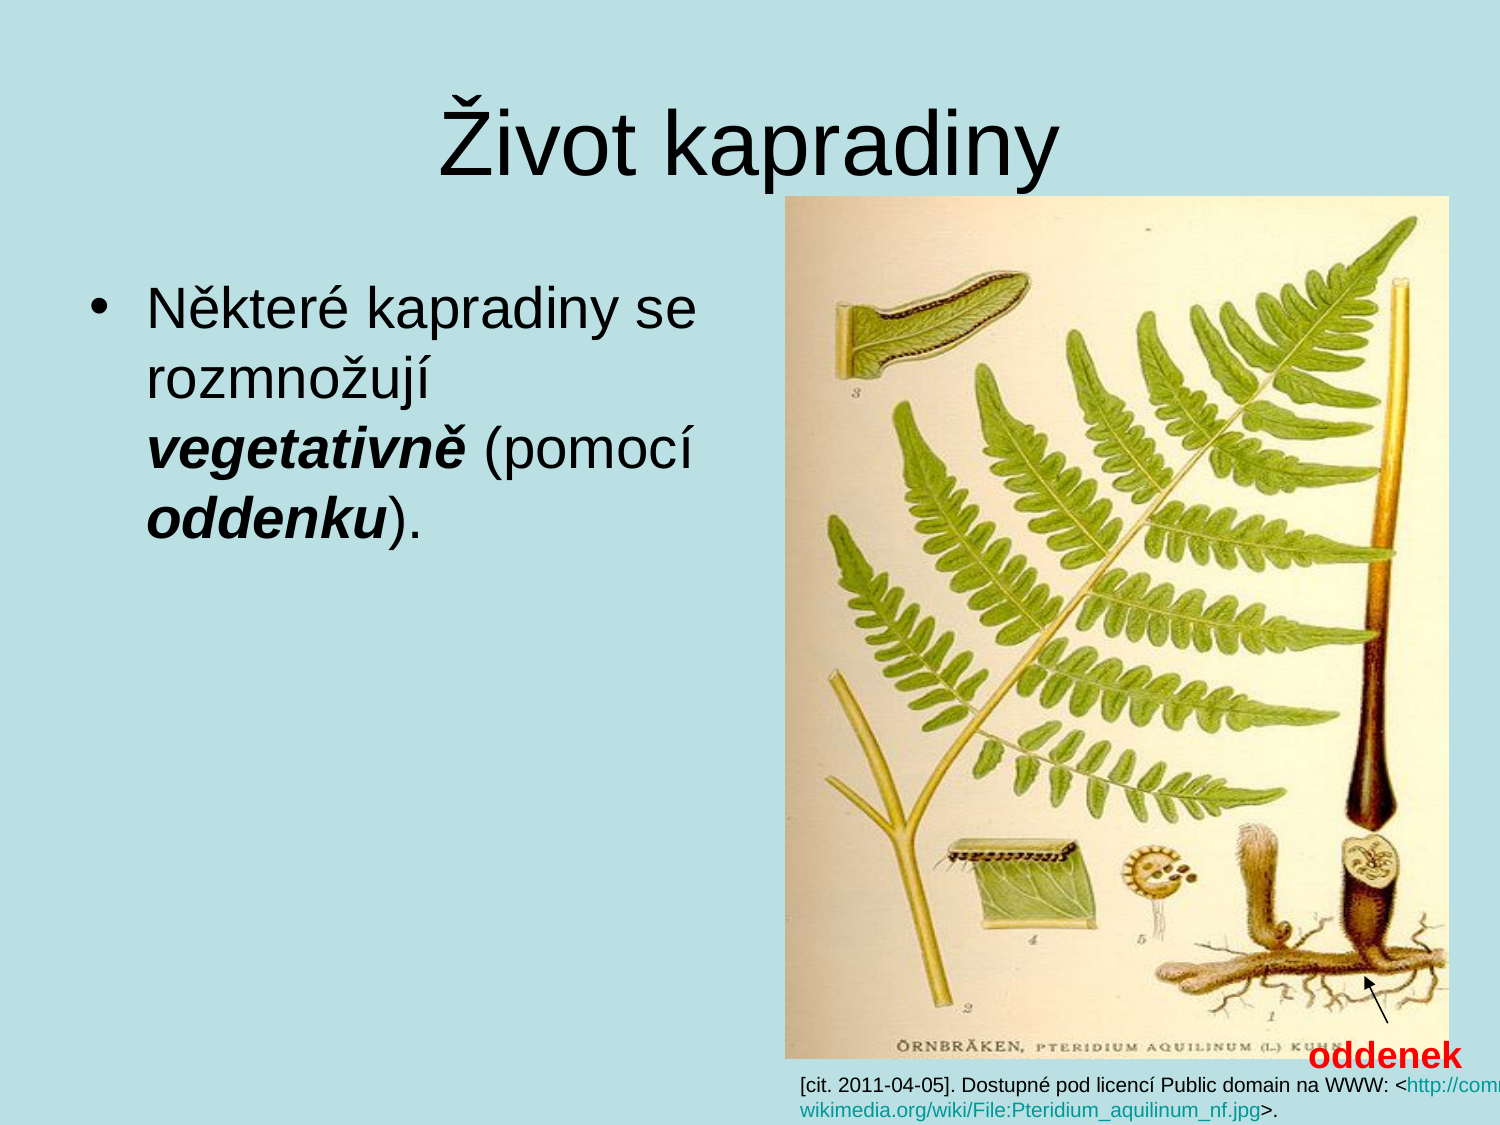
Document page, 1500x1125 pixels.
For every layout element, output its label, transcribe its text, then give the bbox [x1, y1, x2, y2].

list Některé kapradiny se rozmnožují vegetativně (pomocí oddenku). [75, 262, 738, 1006]
text_box [cit. 2011-04-05]. Dostupné pod licencí Public domain na WWW: <http://commons.wikimedia.org/wiki/File:Pteridium_aquilinum_nf.jpg>. [785, 1064, 1500, 1125]
text_box oddenek [1293, 1023, 1500, 1084]
title Život kapradiny [75, 45, 1426, 233]
picture [785, 196, 1449, 1059]
